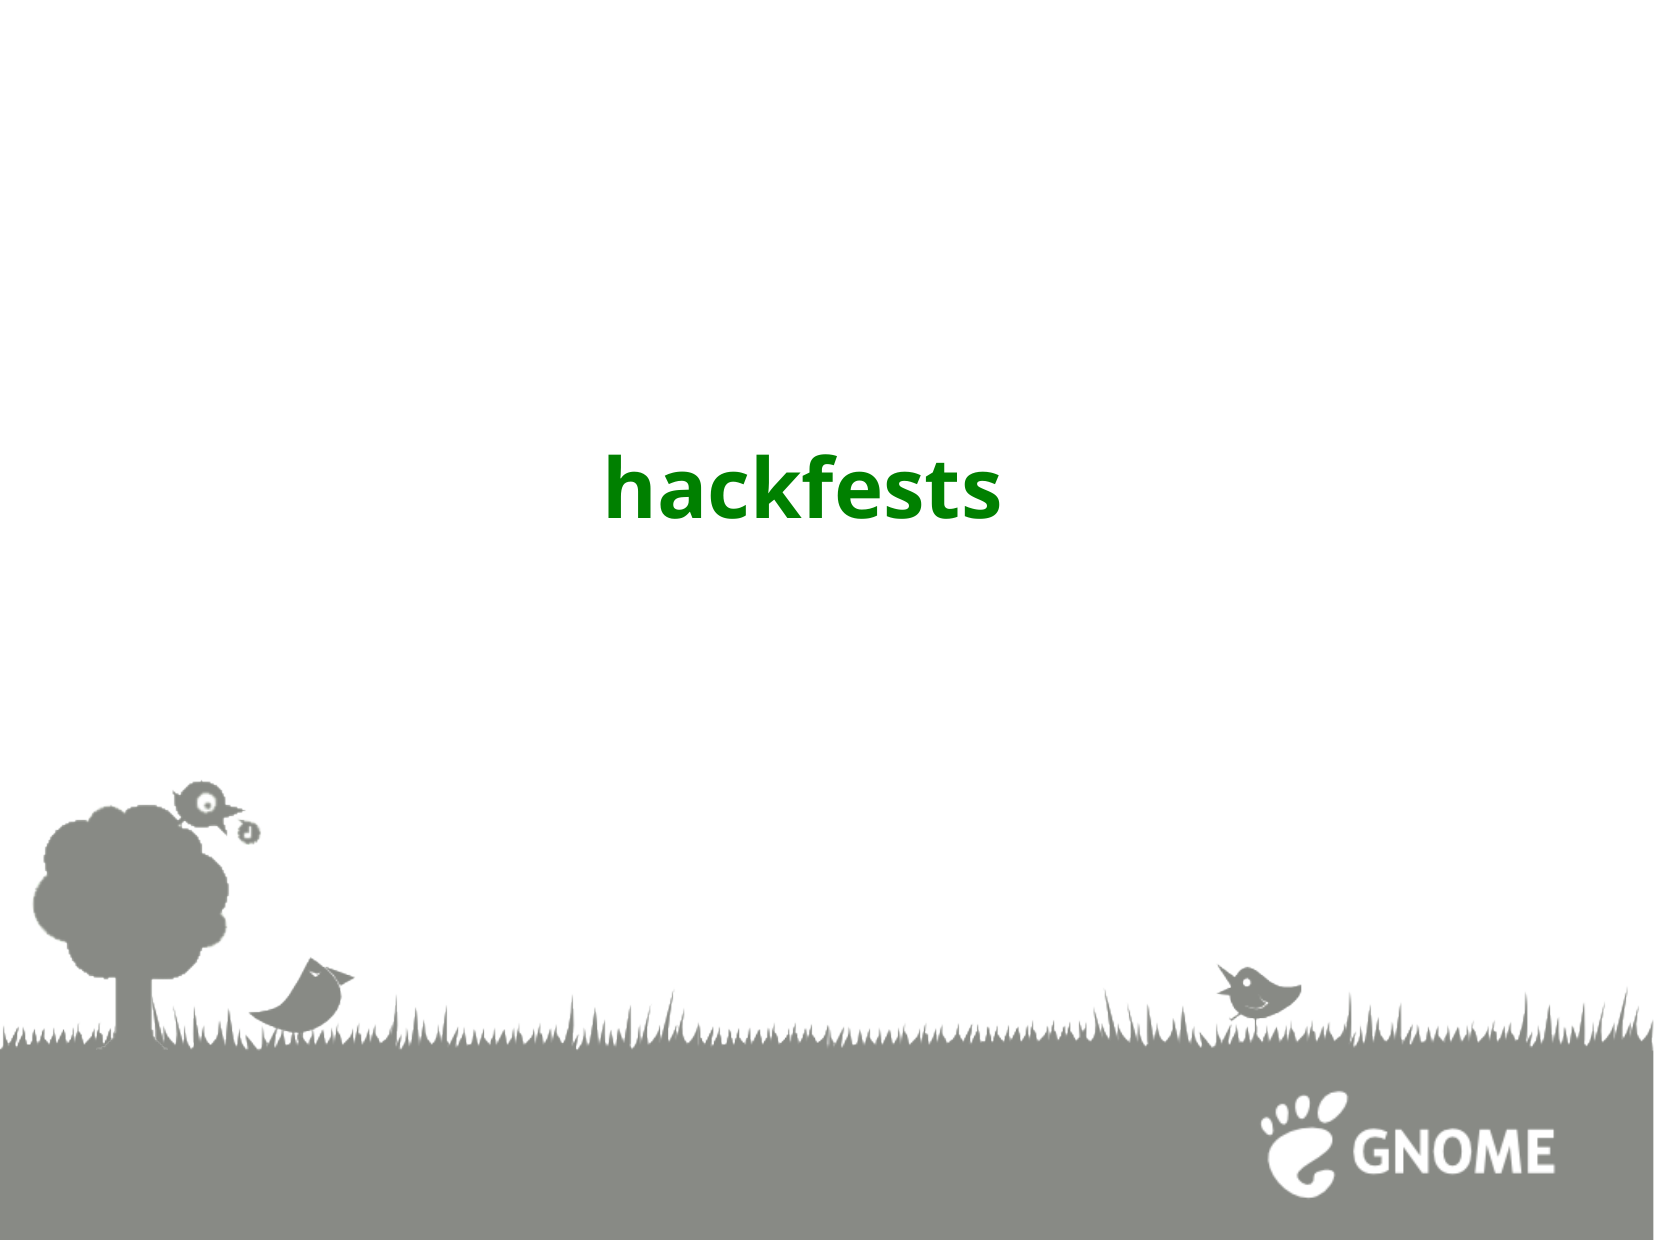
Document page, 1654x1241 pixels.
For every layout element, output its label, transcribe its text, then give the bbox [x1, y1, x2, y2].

text_box hackfests [221, 422, 1385, 549]
picture [0, 0, 1654, 1240]
